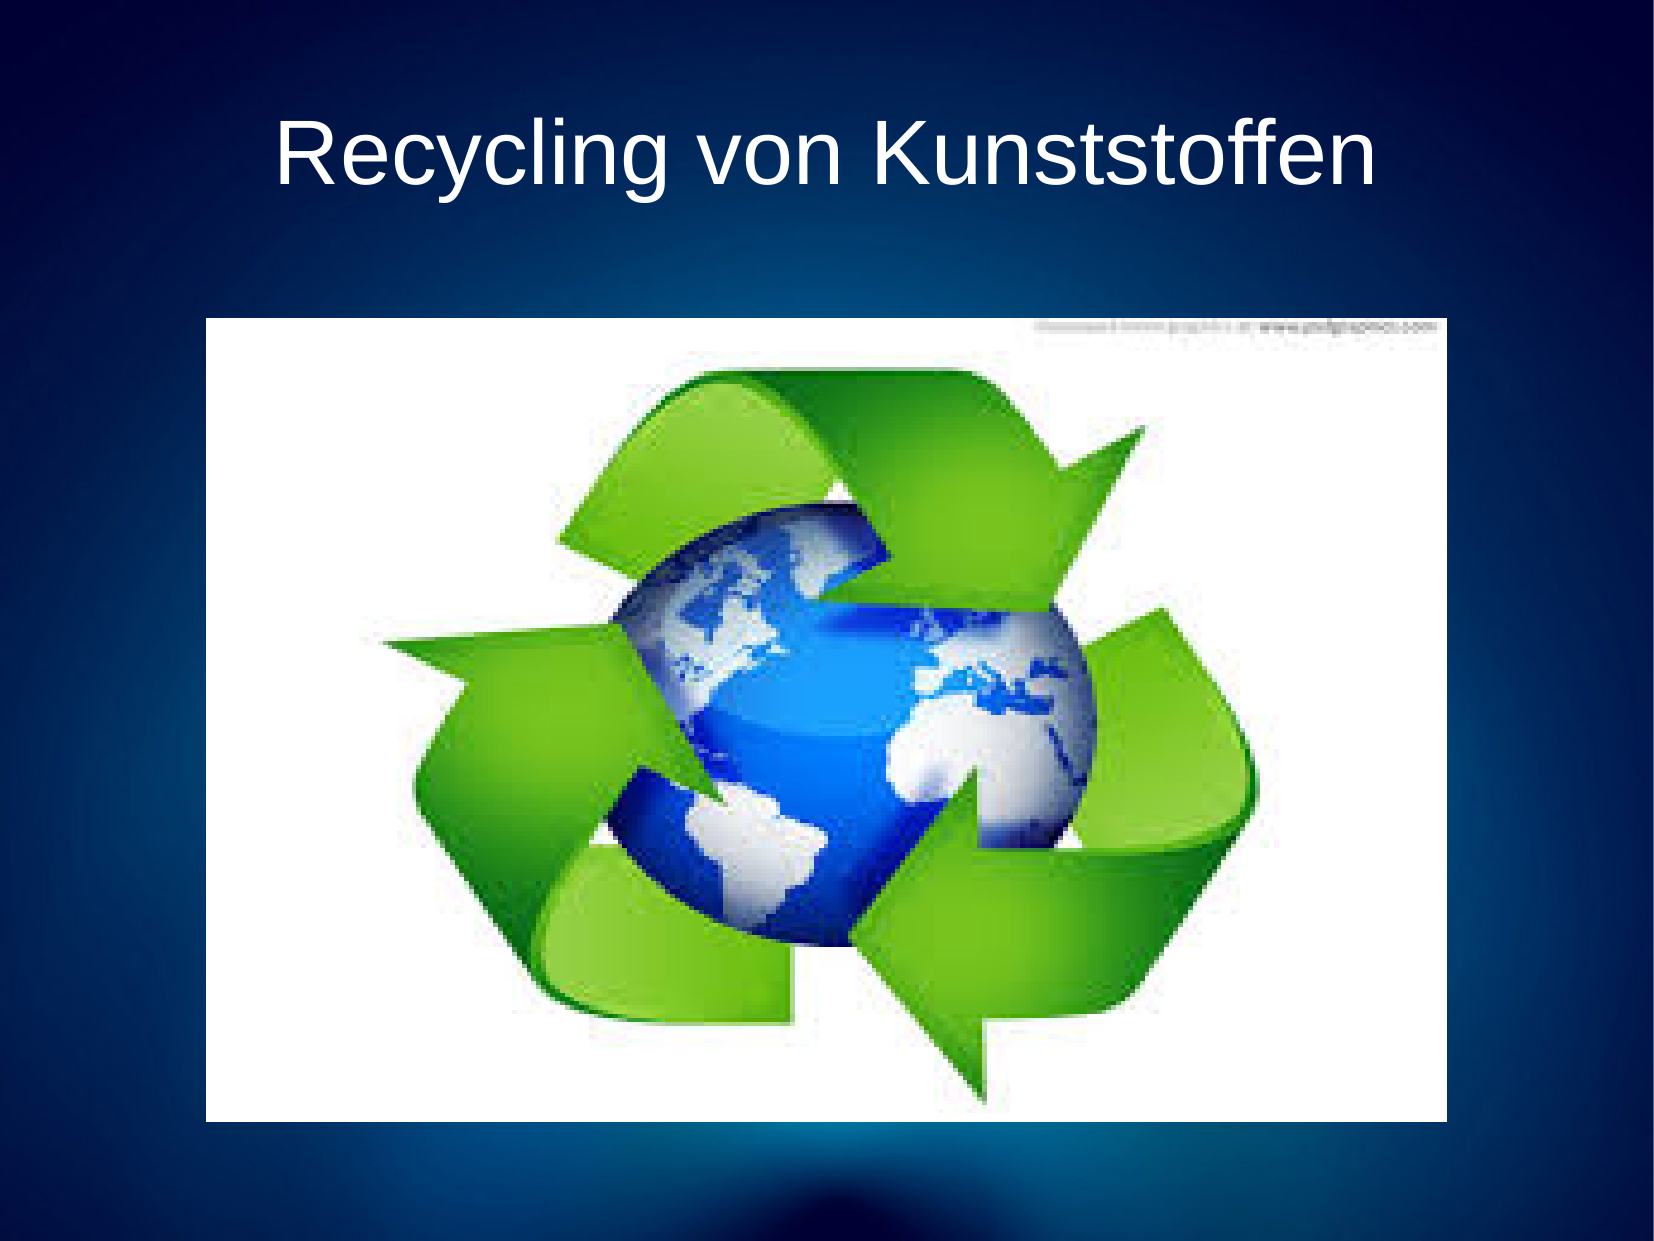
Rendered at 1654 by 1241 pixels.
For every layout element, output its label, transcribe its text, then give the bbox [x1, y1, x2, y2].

picture [0, 0, 1654, 1241]
title Recycling von Kunststoffen [82, 49, 1571, 257]
